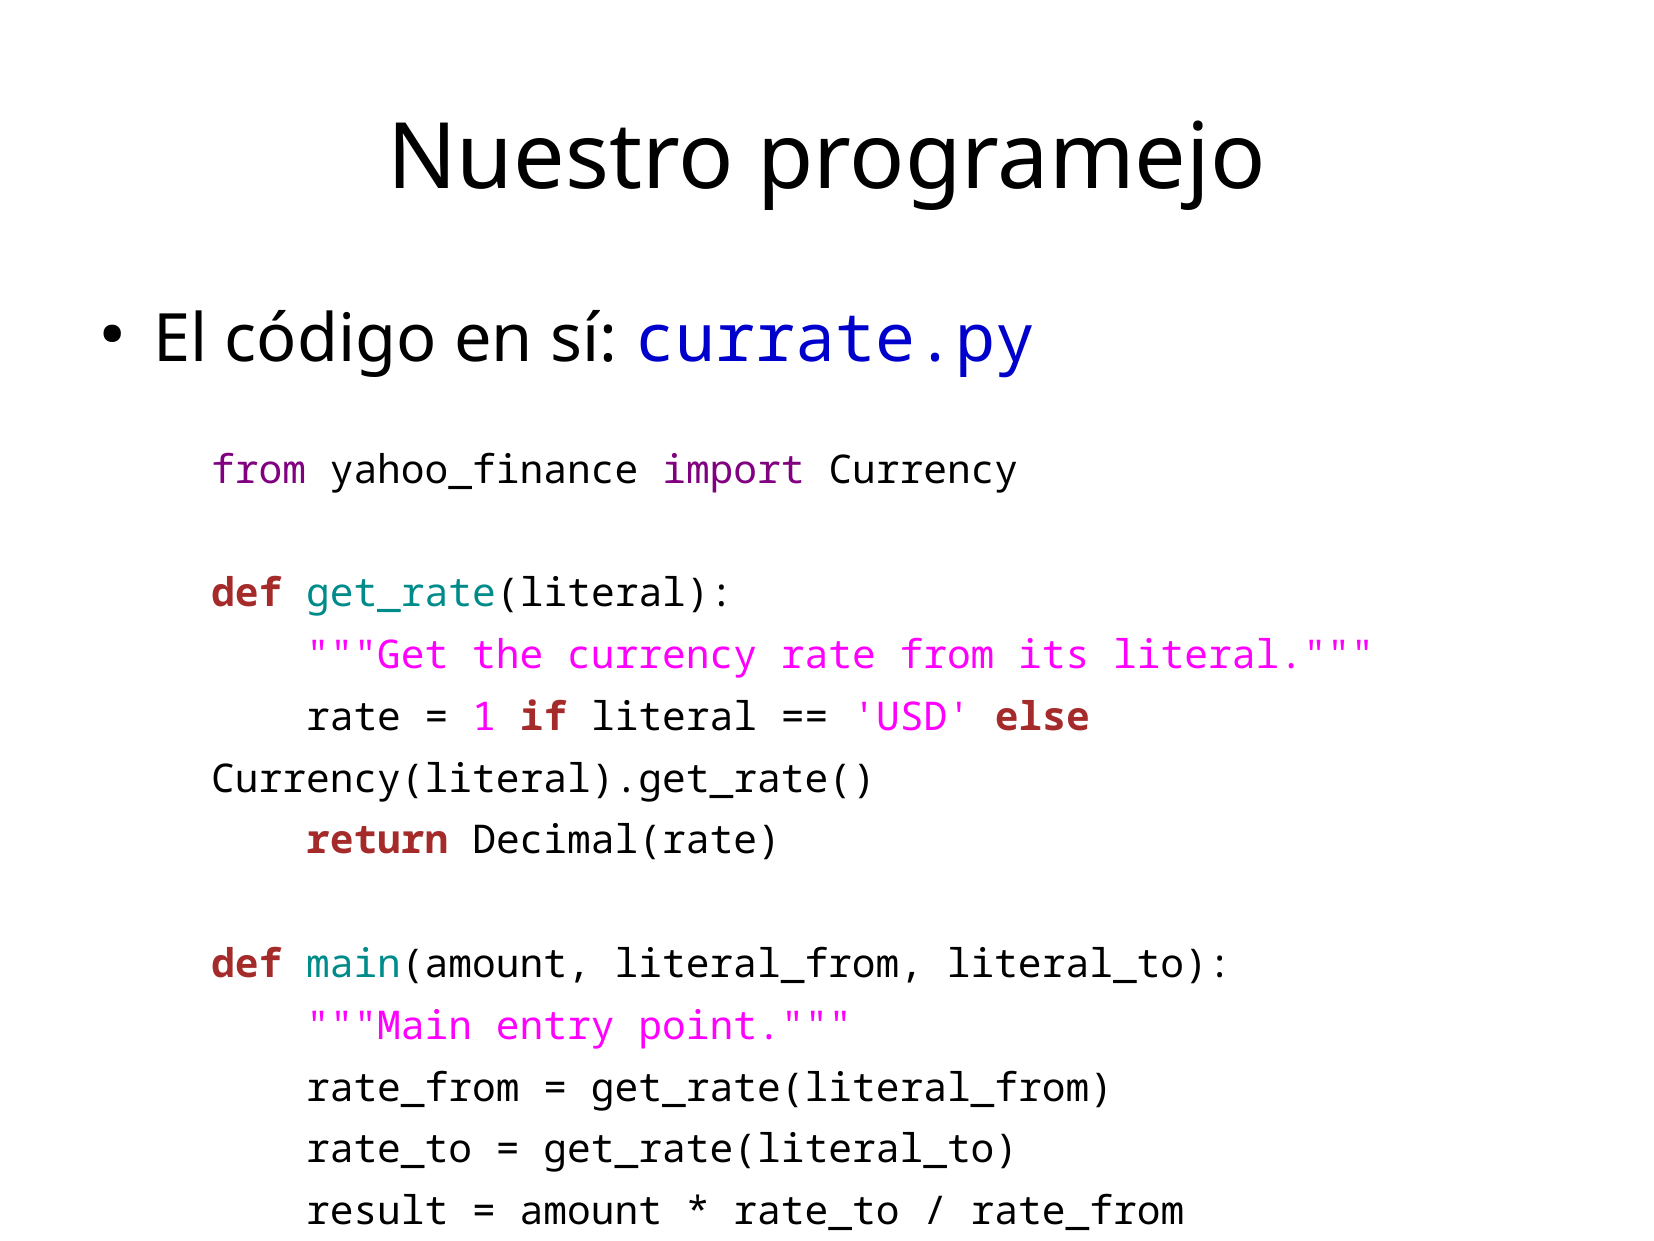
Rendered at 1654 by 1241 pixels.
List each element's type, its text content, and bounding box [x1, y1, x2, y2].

text_box from yahoo_finance import Currency def get_rate(literal): """Get the currency rate from its literal.""" rate = 1 if literal == 'USD' else Currency(literal).get_rate() return Decimal(rate) def main(amount, literal_from, literal_to): """Main entry point.""" rate_from = get_rate(literal_from) rate_to = get_rate(literal_to) result = amount * rate_to / rate_from print("{} {} = {:.3f} {}".format( amount, literal_from, result, literal_to)) [196, 425, 1654, 1205]
title Nuestro programejo [82, 49, 1571, 257]
list El código en sí: currate.py [82, 290, 1571, 686]
